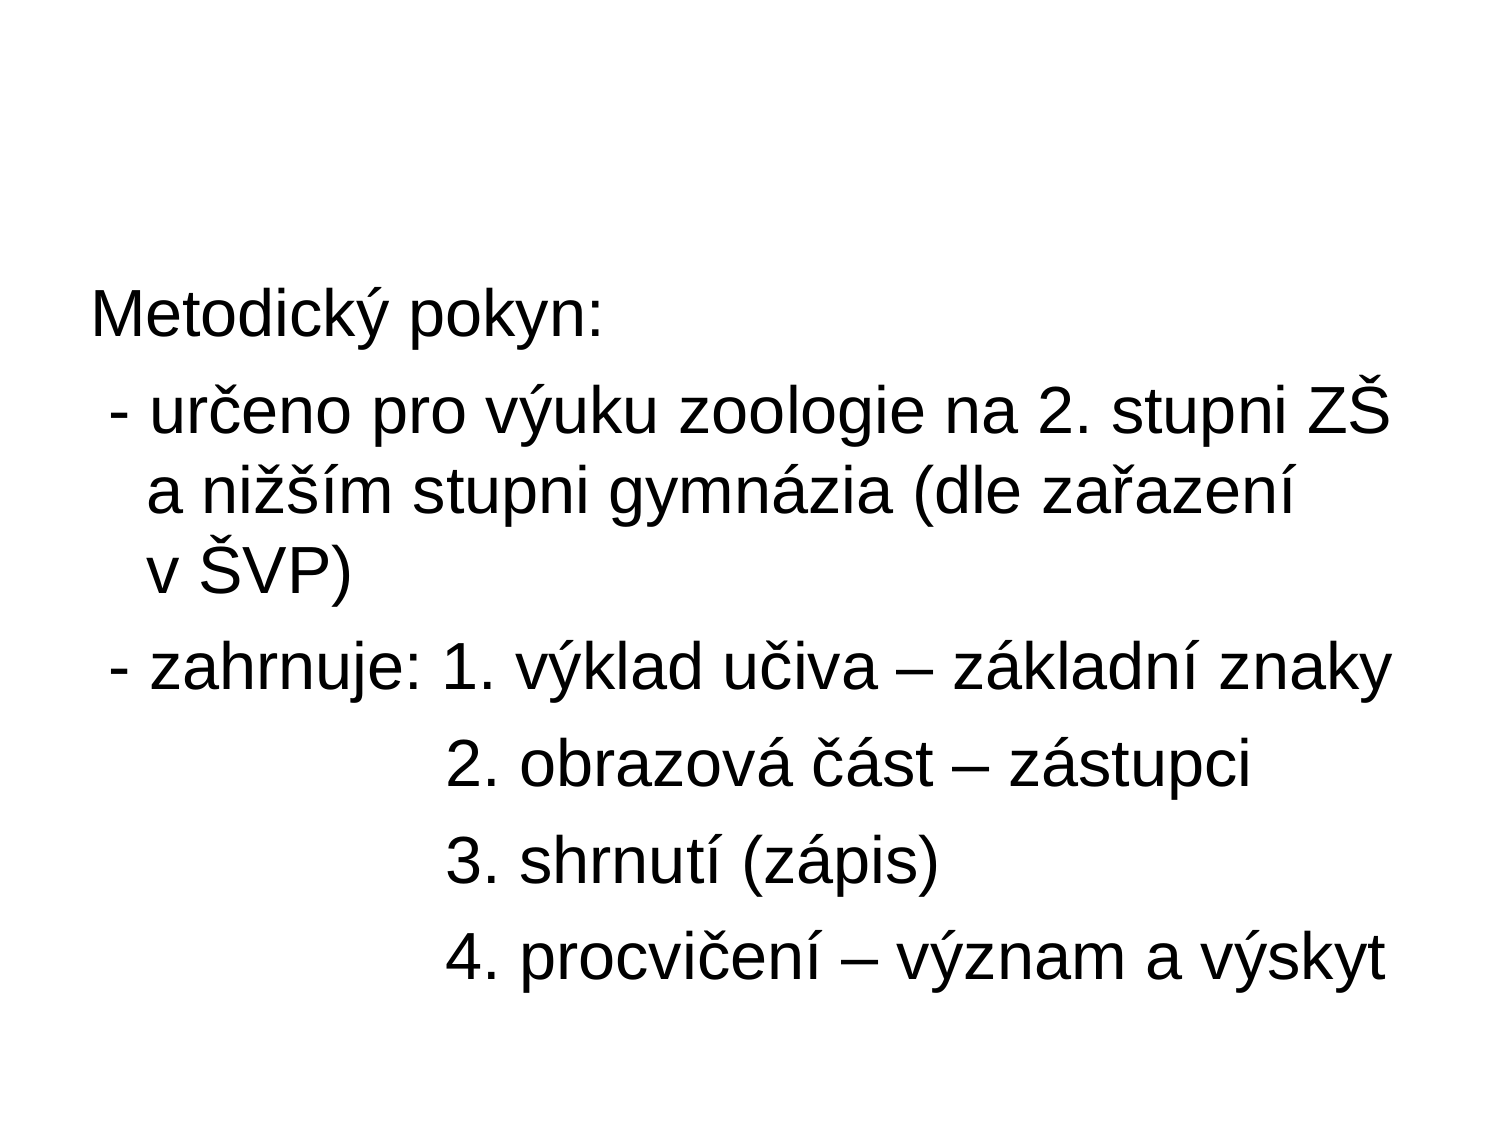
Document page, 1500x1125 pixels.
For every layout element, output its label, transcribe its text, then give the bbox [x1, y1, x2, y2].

list Metodický pokyn: - určeno pro výuku zoologie na 2. stupni ZŠ a nižším stupni gymnázia (dle zařazení v ŠVP) - zahrnuje: 1. výklad učiva – základní znaky 2. obrazová část – zástupci 3. shrnutí (zápis) 4. procvičení – význam a výskyt [75, 262, 1426, 1098]
